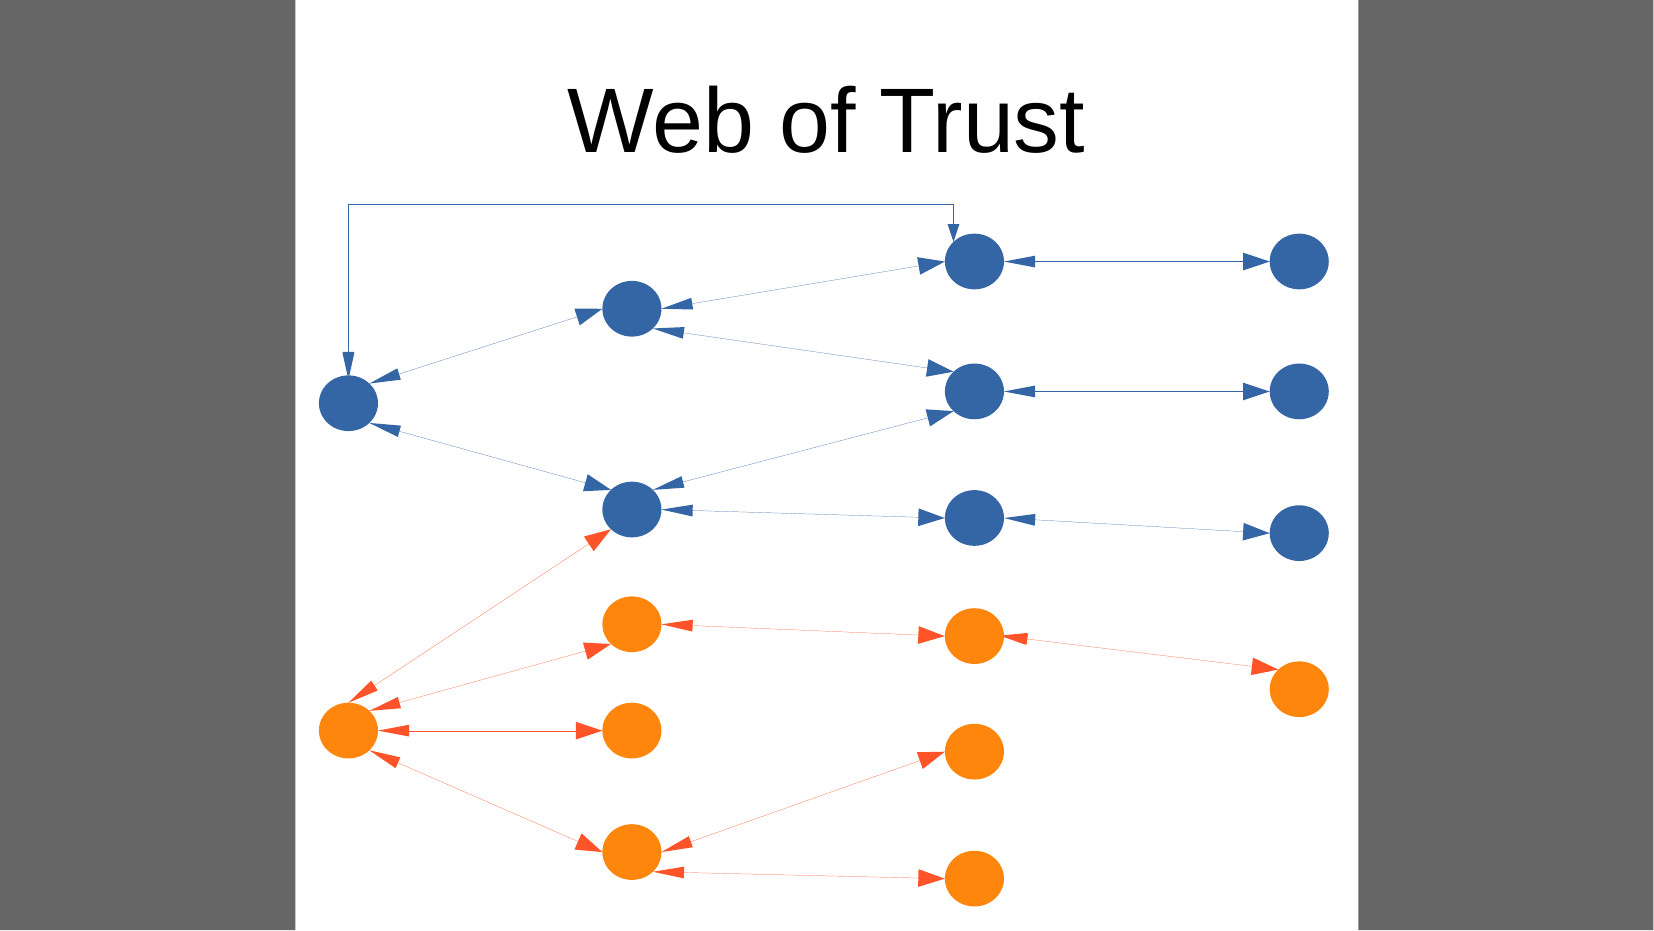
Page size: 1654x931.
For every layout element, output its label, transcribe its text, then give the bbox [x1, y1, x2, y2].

text_box [944, 490, 1004, 546]
text_box [944, 850, 1004, 907]
text_box [602, 824, 662, 880]
text_box [1269, 233, 1329, 290]
text_box [602, 702, 662, 759]
text_box [602, 280, 662, 337]
text_box [602, 481, 662, 538]
text_box [1269, 661, 1329, 718]
text_box [1269, 363, 1329, 420]
text_box [944, 233, 1004, 290]
text_box [1269, 505, 1329, 562]
text_box [944, 723, 1004, 780]
text_box [602, 596, 662, 653]
text_box [318, 375, 379, 432]
title Web of Trust [354, 64, 1300, 178]
text_box [318, 702, 378, 759]
text_box [944, 608, 1004, 664]
text_box [944, 363, 1004, 420]
